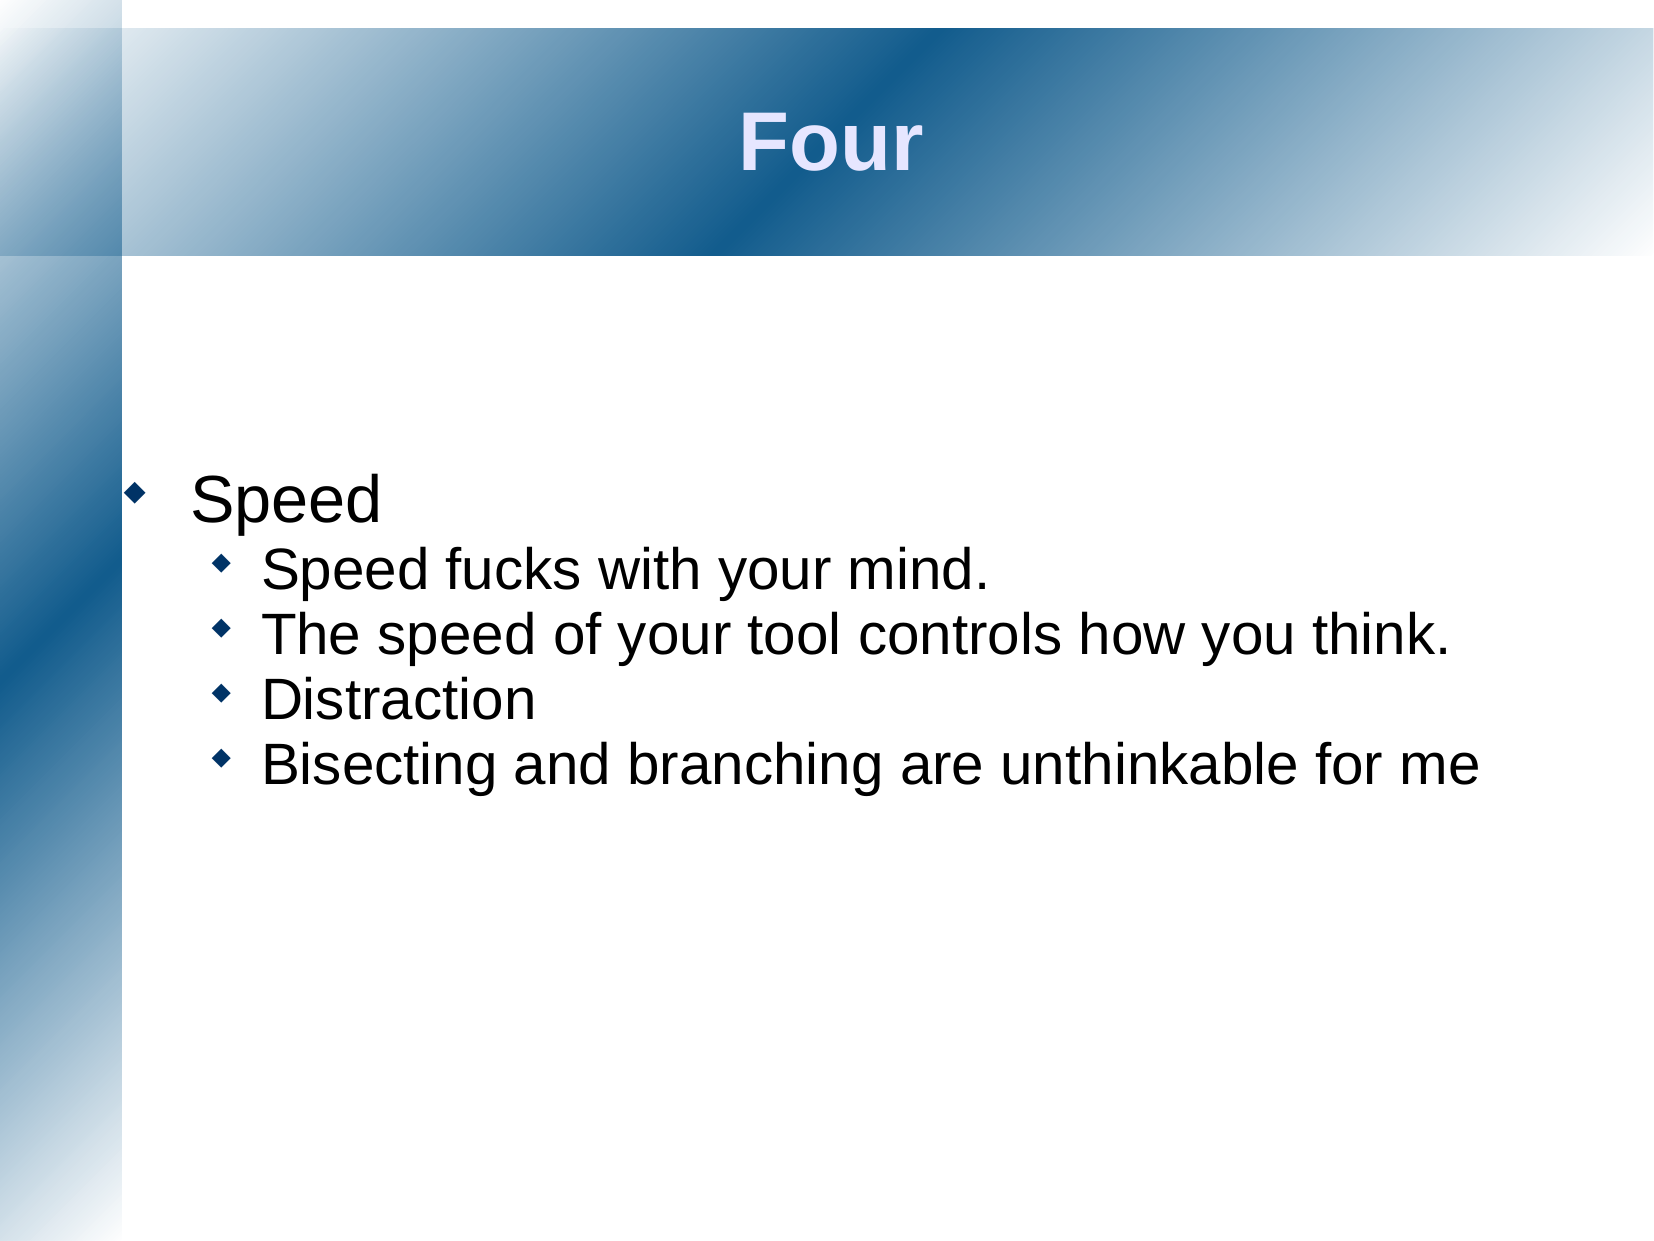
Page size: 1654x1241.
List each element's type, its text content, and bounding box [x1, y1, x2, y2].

list Speed Speed fucks with your mind. The speed of your tool controls how you think. Distraction Bisecting and branching are unthinkable for me [119, 461, 1532, 1160]
title Four [125, 37, 1538, 246]
